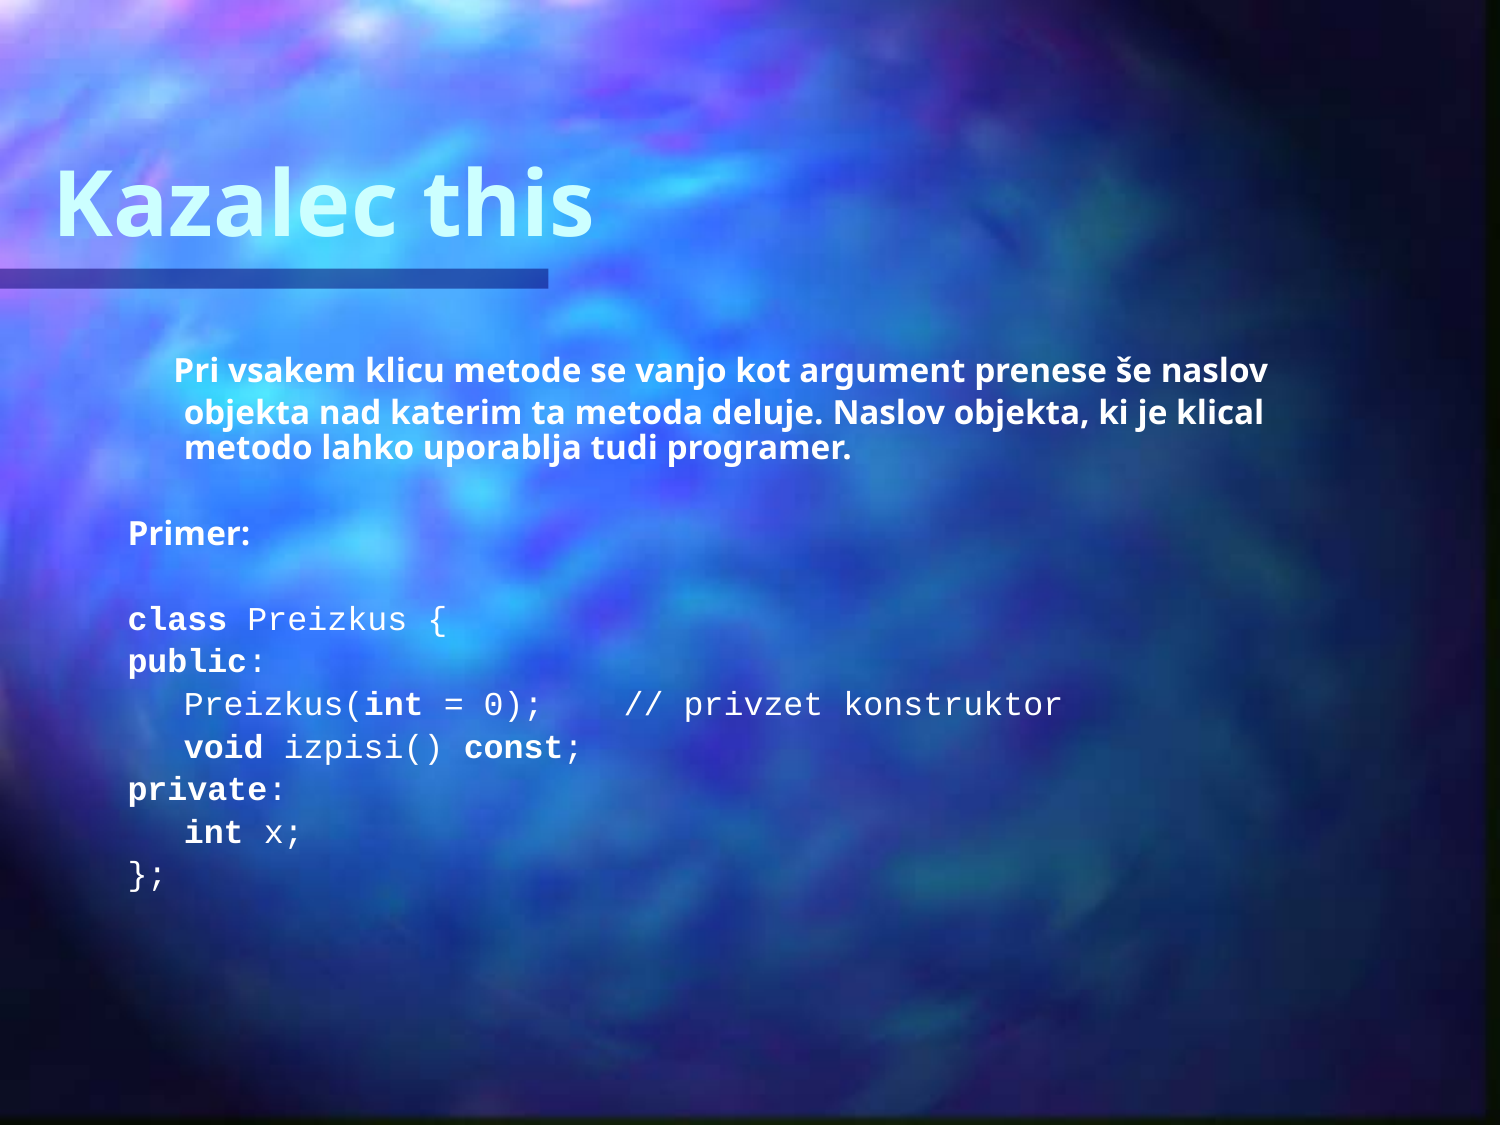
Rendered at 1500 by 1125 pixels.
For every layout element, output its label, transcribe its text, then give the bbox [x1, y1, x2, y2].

title Kazalec this [37, 75, 1313, 263]
list Pri vsakem klicu metode se vanjo kot argument prenese še naslov objekta nad katerim ta metoda deluje. Naslov objekta, ki je klical metodo lahko uporablja tudi programer. Primer: class Preizkus { public: Preizkus(int = 0); // privzet konstruktor void izpisi() const; private: int x; }; [112, 324, 1388, 1000]
picture [0, 0, 1500, 1125]
